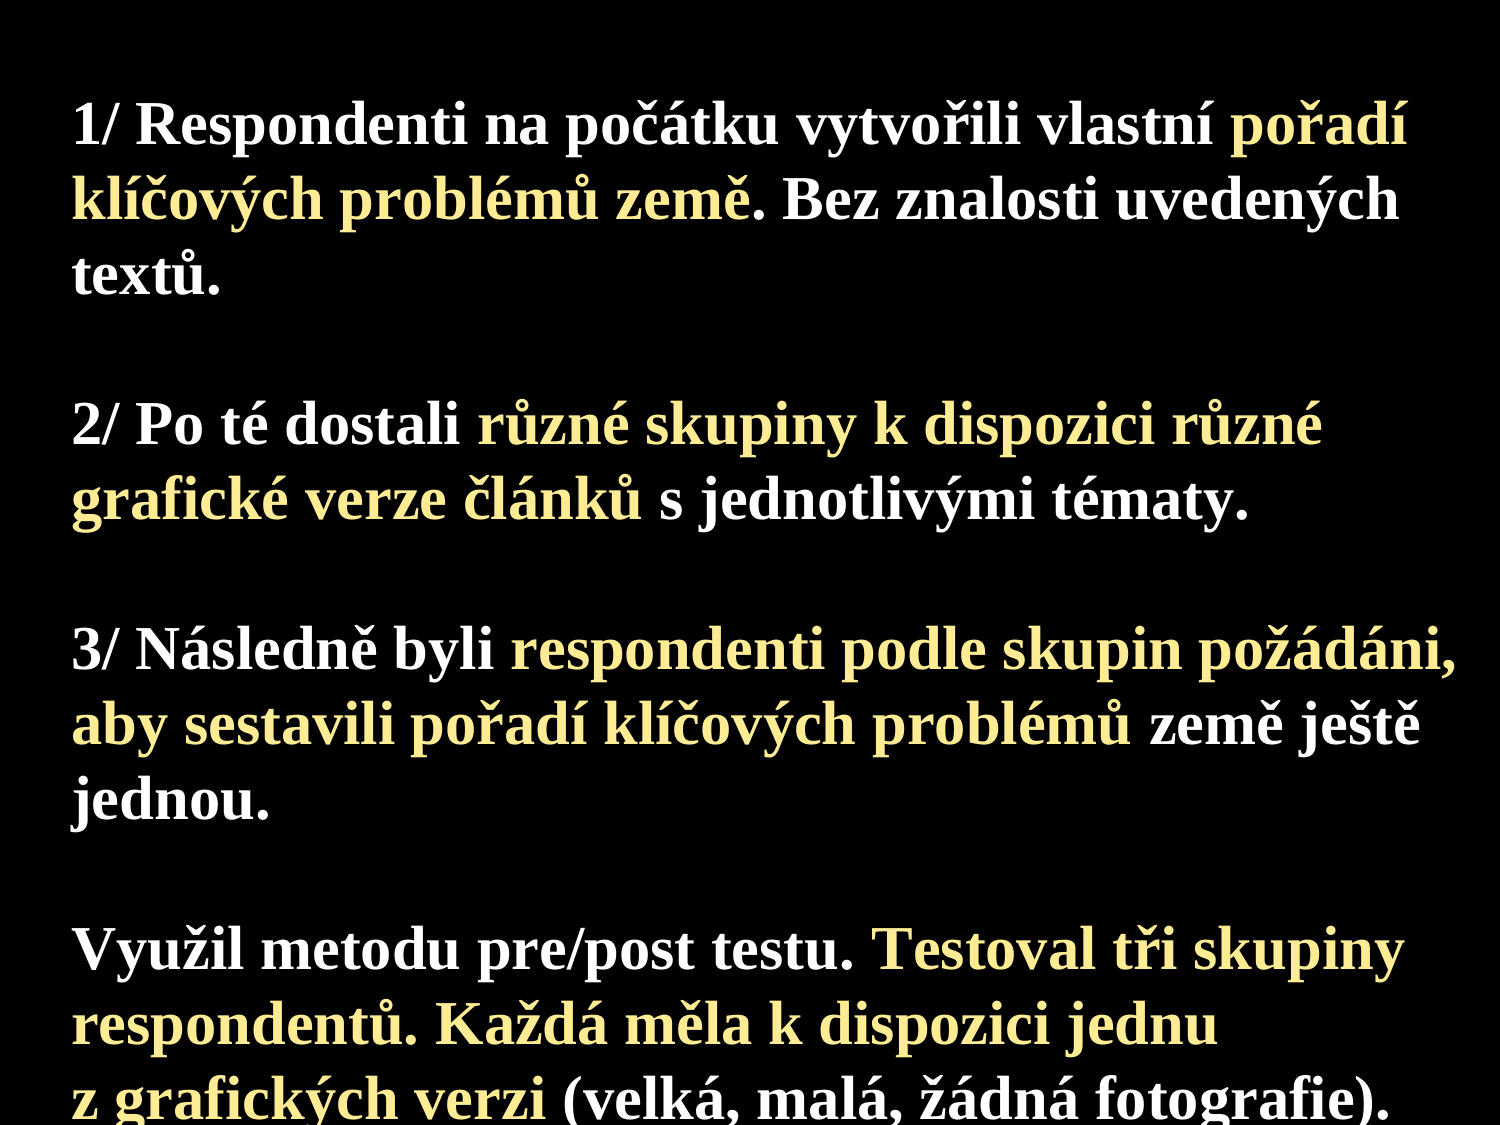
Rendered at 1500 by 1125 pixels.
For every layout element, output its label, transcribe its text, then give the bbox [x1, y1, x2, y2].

title 1/ Respondenti na počátku vytvořili vlastní pořadí klíčových problémů země. Bez znalosti uvedených textů. 2/ Po té dostali různé skupiny k dispozici různé grafické verze článků s jednotlivými tématy. 3/ Následně byli respondenti podle skupin požádáni, aby sestavili pořadí klíčových problémů země ještě jednou. Využil metodu pre/post testu. Testoval tři skupiny respondentů. Každá měla k dispozici jednu z grafických verzi (velká, malá, žádná fotografie). [0, 0, 1500, 1125]
